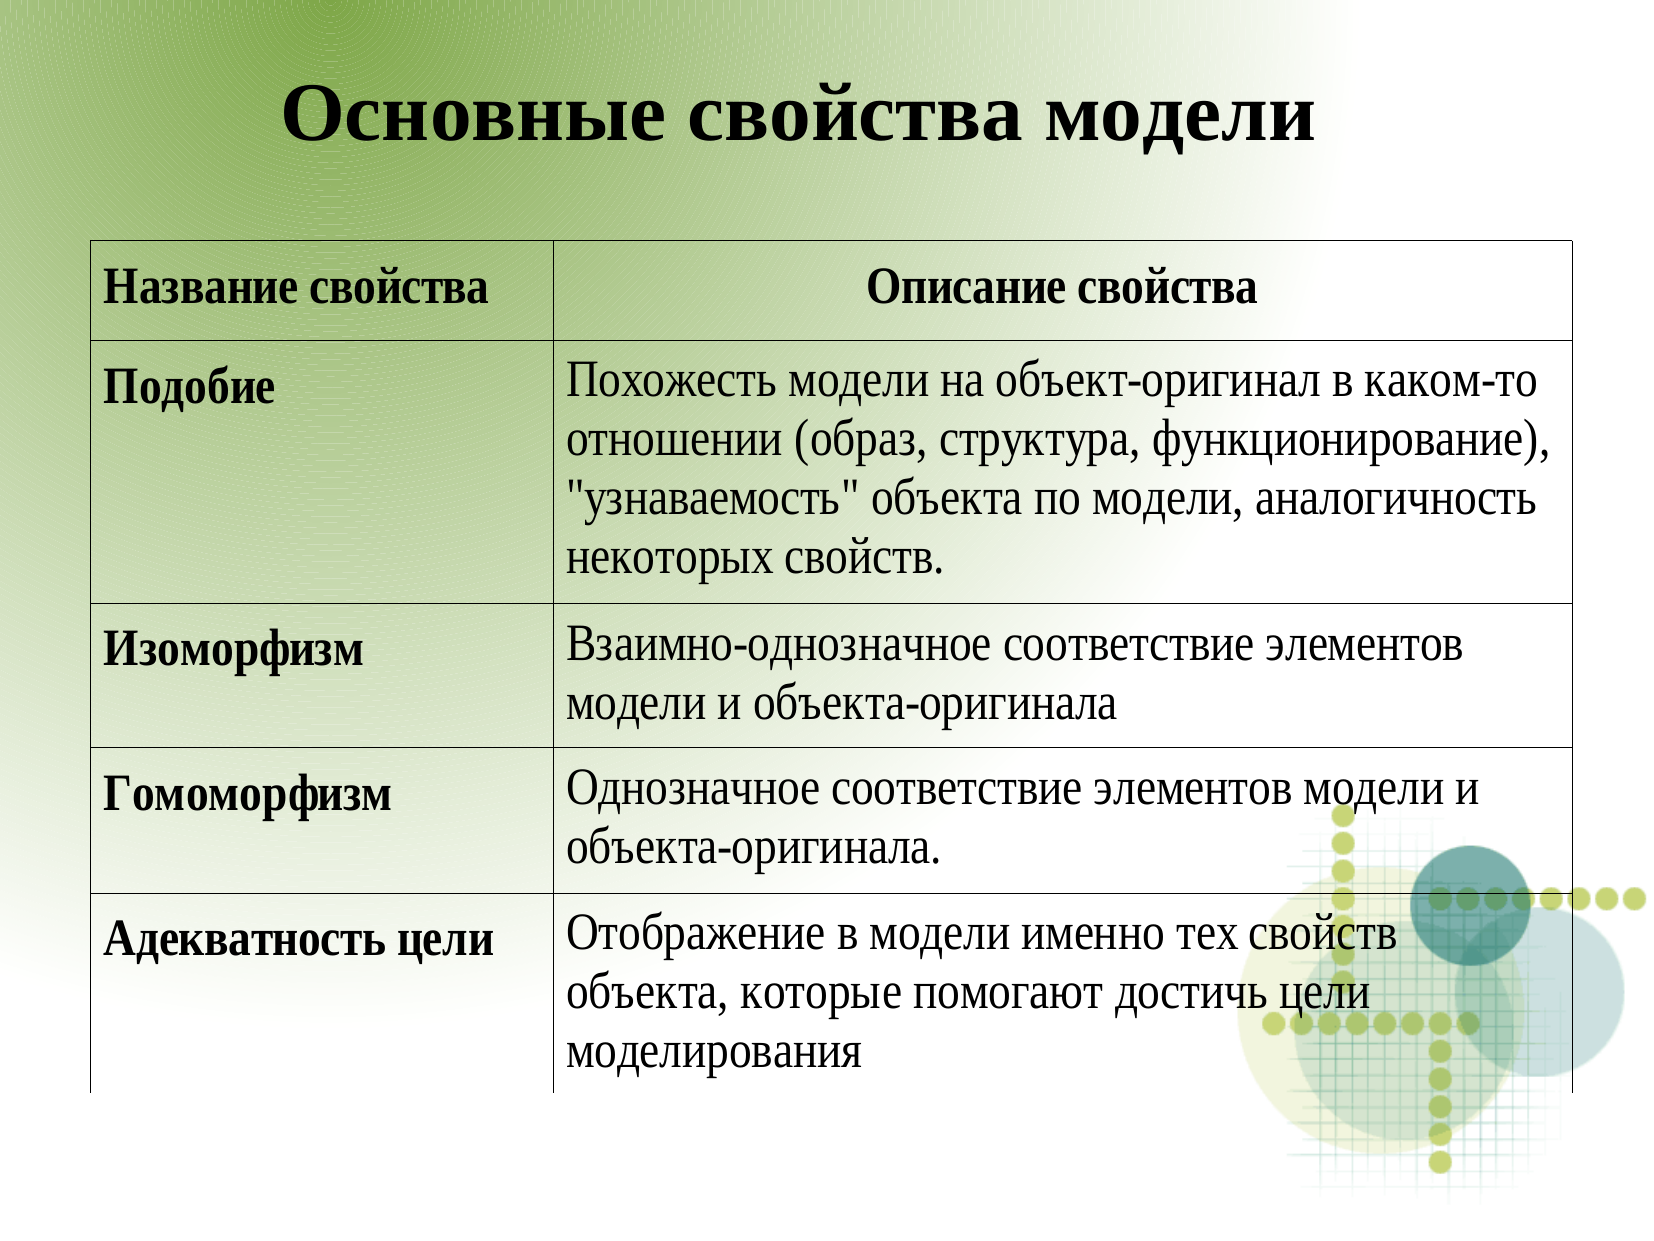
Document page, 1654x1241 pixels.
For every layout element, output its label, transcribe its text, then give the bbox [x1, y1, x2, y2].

text_box Основные свойства модели [265, 59, 1388, 167]
picture [1224, 792, 1654, 1211]
chart [88, 238, 1575, 1093]
